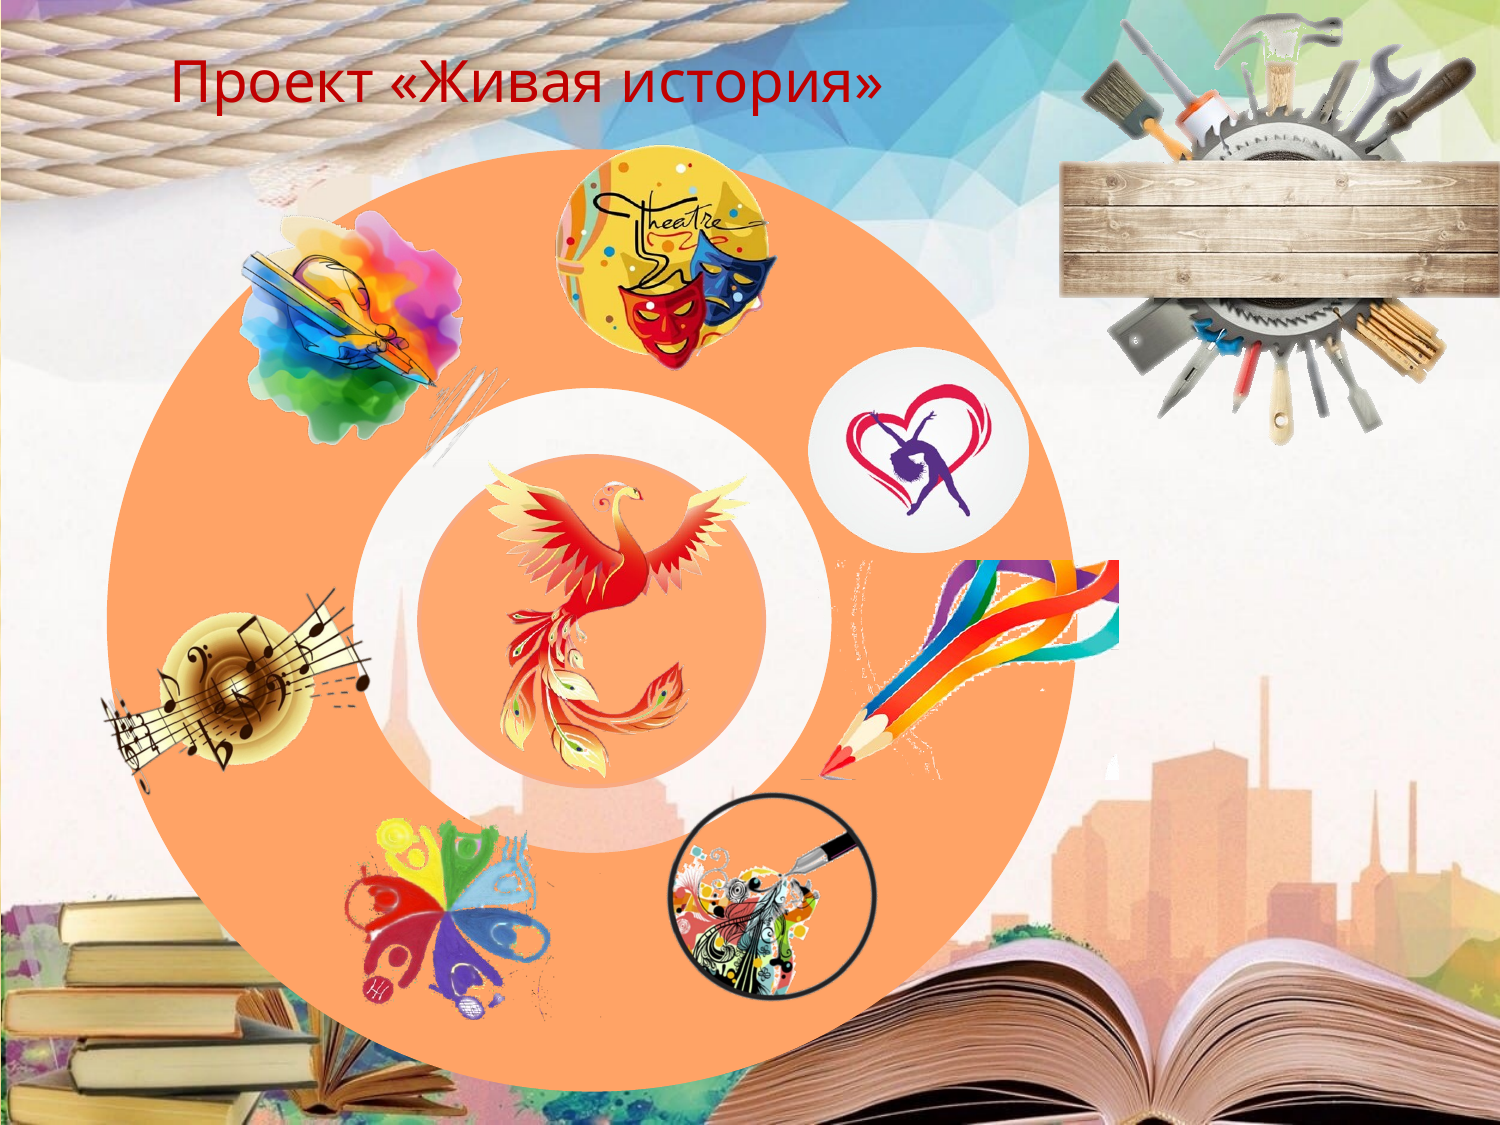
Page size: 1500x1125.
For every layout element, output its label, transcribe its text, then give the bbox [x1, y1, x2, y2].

picture [0, 0, 1500, 1125]
text_box [363, 929, 651, 1090]
text_box [850, 223, 985, 347]
text_box Проект «Живая история» [0, 0, 1052, 192]
text_box [419, 493, 483, 750]
text_box [108, 352, 380, 634]
text_box [752, 560, 765, 682]
text_box [924, 780, 1047, 923]
text_box [489, 378, 808, 516]
text_box [164, 729, 462, 995]
text_box [823, 419, 1072, 560]
text_box [377, 163, 483, 290]
text_box [537, 778, 578, 786]
